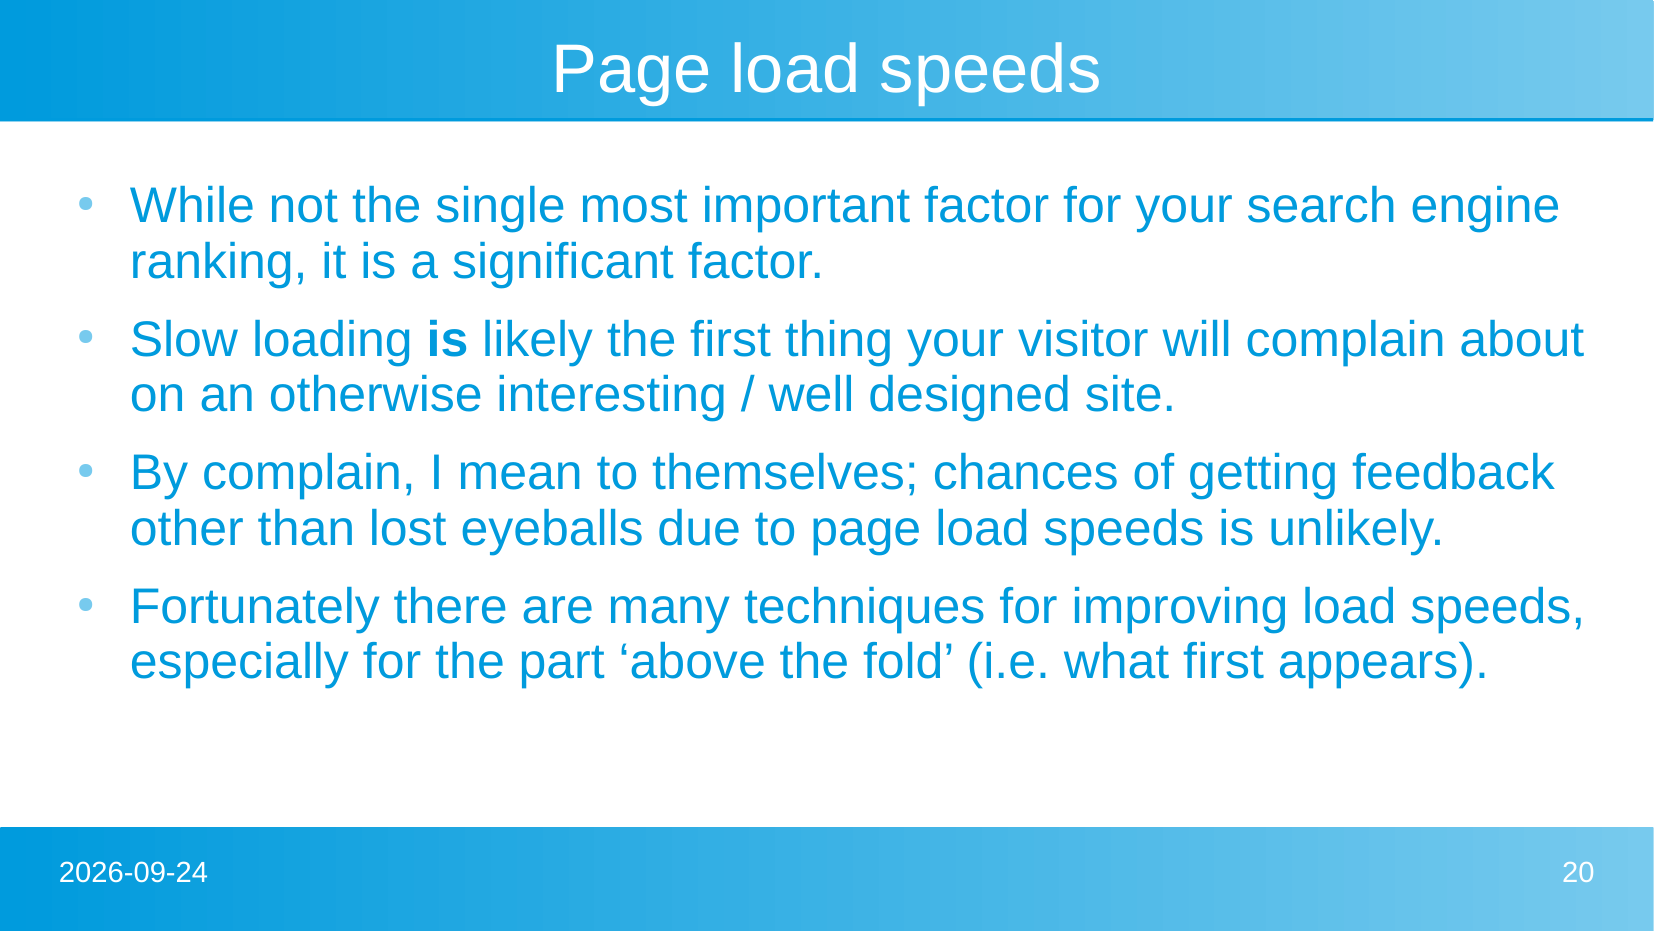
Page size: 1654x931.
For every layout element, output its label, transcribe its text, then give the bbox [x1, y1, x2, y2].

title Page load speeds [59, 29, 1595, 108]
list While not the single most important factor for your search engine ranking, it is a significant factor. Slow loading is likely the first thing your visitor will complain about on an otherwise interesting / well designed site. By complain, I mean to themselves; chances of getting feedback other than lost eyeballs due to page load speeds is unlikely. Fortunately there are many techniques for improving load speeds, especially for the part ‘above the fold’ (i.e. what first appears). [59, 177, 1595, 768]
